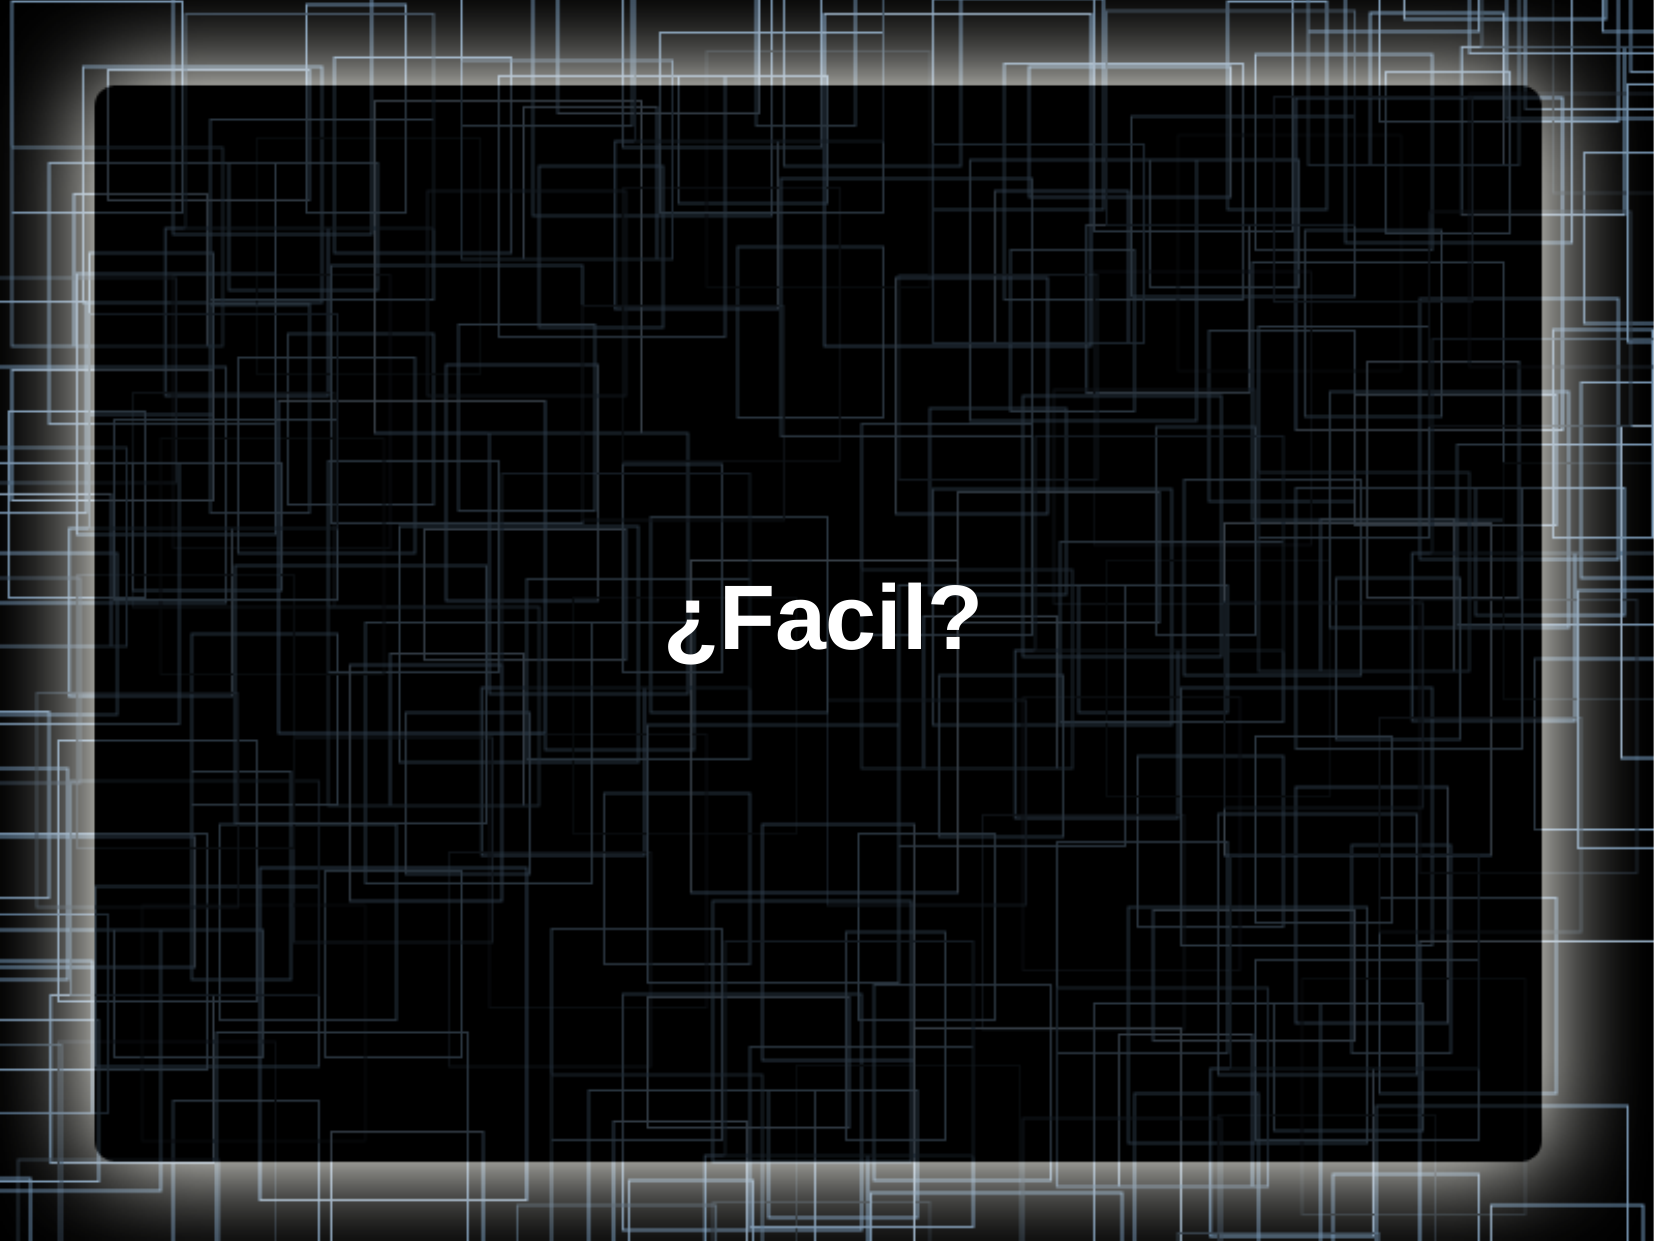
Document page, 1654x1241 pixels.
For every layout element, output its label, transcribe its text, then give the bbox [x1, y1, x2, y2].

title ¿Facil? [112, 531, 1536, 704]
picture [0, 0, 1654, 1241]
